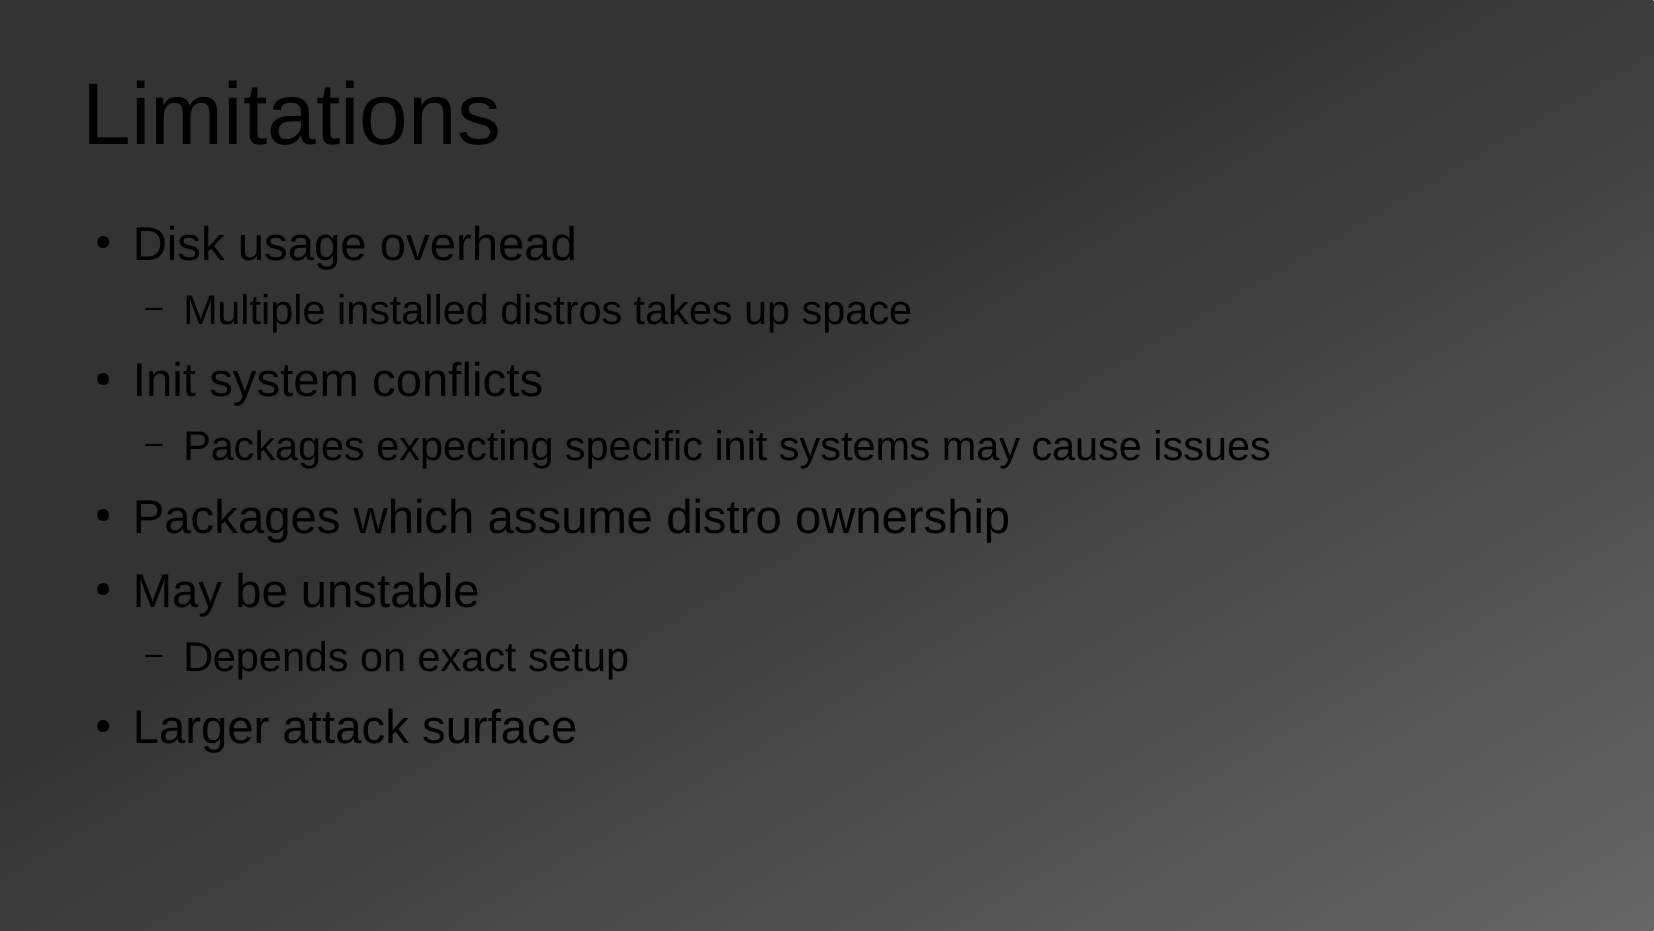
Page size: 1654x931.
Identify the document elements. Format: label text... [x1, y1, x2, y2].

title Limitations [82, 37, 1571, 193]
list Disk usage overhead Multiple installed distros takes up space Init system conflicts Packages expecting specific init systems may cause issues Packages which assume distro ownership May be unstable Depends on exact setup Larger attack surface [82, 217, 1571, 758]
